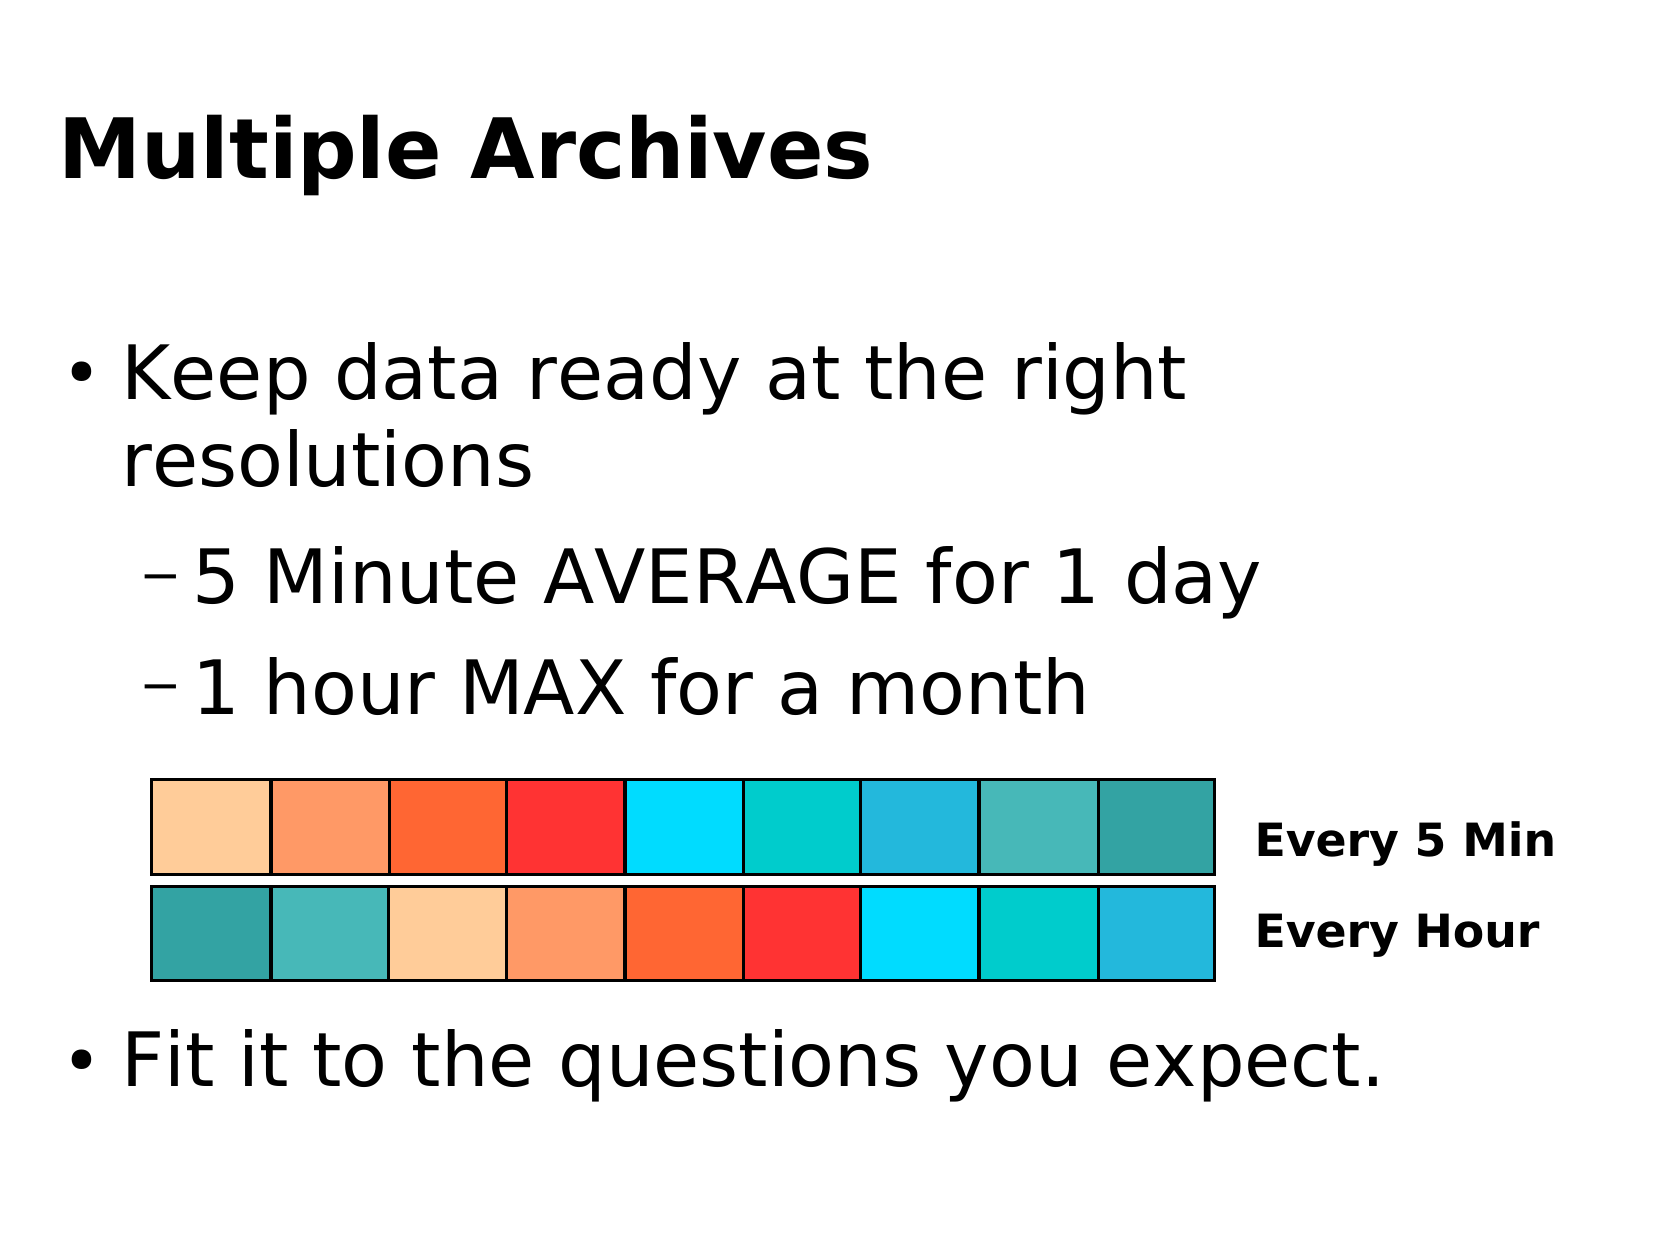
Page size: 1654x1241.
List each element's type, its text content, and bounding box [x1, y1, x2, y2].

text_box Every Hour [1239, 897, 1555, 966]
list Keep data ready at the right resolutions 5 Minute AVERAGE for 1 day 1 hour MAX for a month Fit it to the questions you expect. [50, 329, 1571, 1106]
title Multiple Archives [59, 75, 1607, 225]
text_box Every 5 Min [1239, 806, 1572, 875]
text_box [151, 779, 1215, 875]
text_box [151, 886, 1215, 981]
